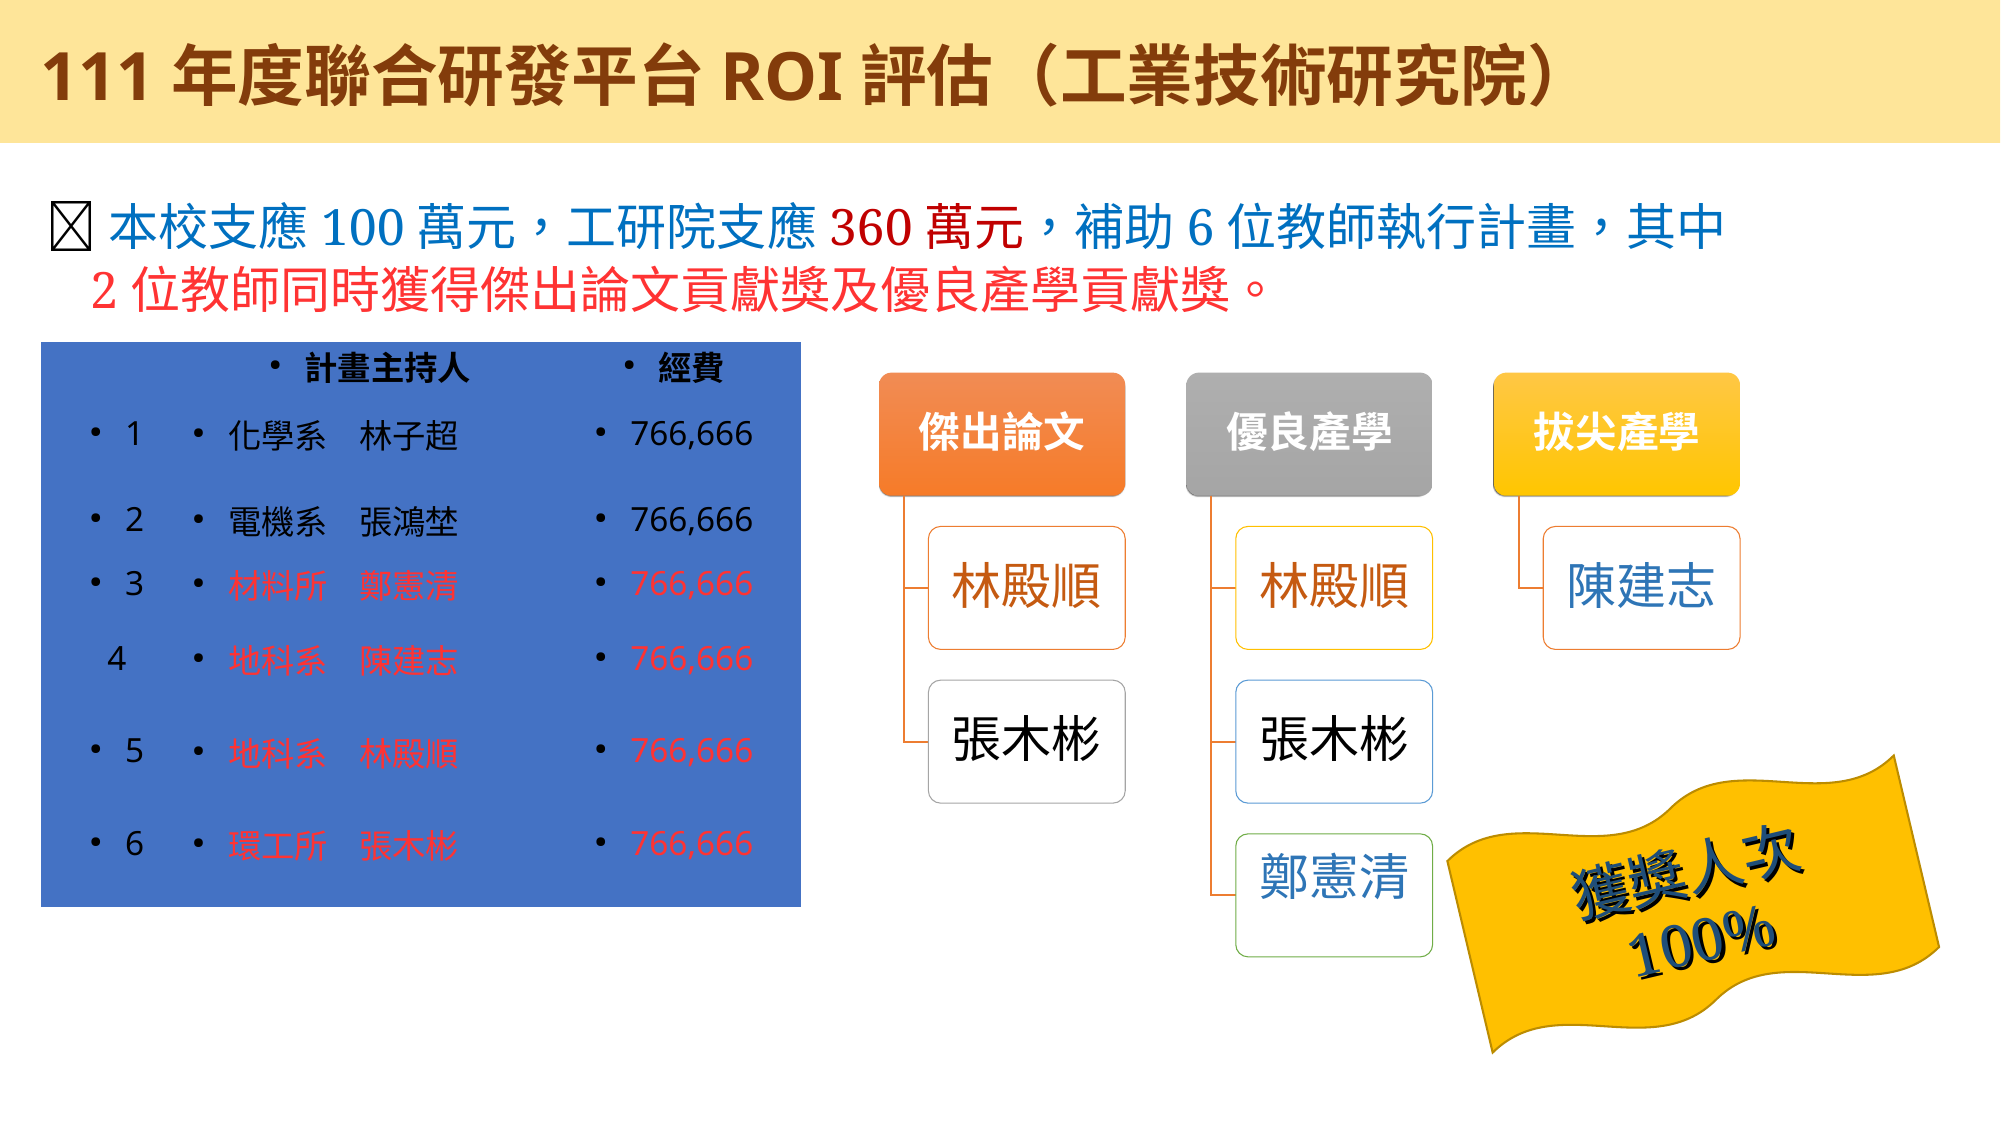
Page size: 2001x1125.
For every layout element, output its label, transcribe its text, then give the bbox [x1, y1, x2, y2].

table_cell 3 [41, 560, 193, 635]
table_cell 地科系 [193, 635, 359, 728]
table_cell 林子超 [359, 410, 548, 496]
text_box 鄭憲清 [1235, 833, 1433, 957]
table_cell 5 [41, 728, 193, 820]
table_cell 電機系 [193, 496, 359, 560]
text_box 張木彬 [928, 680, 1126, 804]
table_cell 4 [41, 635, 193, 728]
text_box 林殿順 [928, 526, 1126, 650]
text_box 獲獎人次 100% [1447, 755, 1940, 1053]
table_cell 6 [41, 820, 193, 907]
table_cell 鄭憲清 [359, 560, 548, 635]
text_box 優良產學 [1186, 372, 1433, 496]
text_box 本校支應100萬元，工研院支應360萬元，補助6位教師執行計畫，其中2位教師同時獲得傑出論文貢獻獎及優良產學貢獻獎。 [32, 185, 1752, 328]
table_cell 766,666 [548, 820, 801, 907]
table_header 經費 [548, 342, 801, 410]
text_box 張木彬 [1235, 680, 1433, 804]
table_header [41, 342, 193, 410]
table_cell 766,666 [548, 635, 801, 728]
text_box 拔尖產學 [1493, 372, 1741, 496]
table_cell 2 [41, 496, 193, 560]
table_cell 張鴻埜 [359, 496, 548, 560]
table_cell 766,666 [548, 410, 801, 496]
table_cell 林殿順 [359, 728, 548, 820]
text_box 111年度聯合研發平台ROI評估（工業技術研究院） [25, 25, 1891, 125]
table_cell 環工所 [193, 820, 359, 907]
table_cell 材料所 [193, 560, 359, 635]
text_box 陳建志 [1543, 526, 1741, 650]
text_box 林殿順 [1235, 526, 1433, 650]
text_box 傑出論文 [879, 372, 1126, 496]
table_cell 化學系 [193, 410, 359, 496]
table_cell 766,666 [548, 728, 801, 820]
table_cell 陳建志 [359, 635, 548, 728]
table_cell 地科系 [193, 728, 359, 820]
table_cell 766,666 [548, 560, 801, 635]
table_cell 766,666 [548, 496, 801, 560]
table_header 計畫主持人 [193, 342, 548, 410]
table_cell 張木彬 [359, 820, 548, 907]
table_cell 1 [41, 410, 193, 496]
